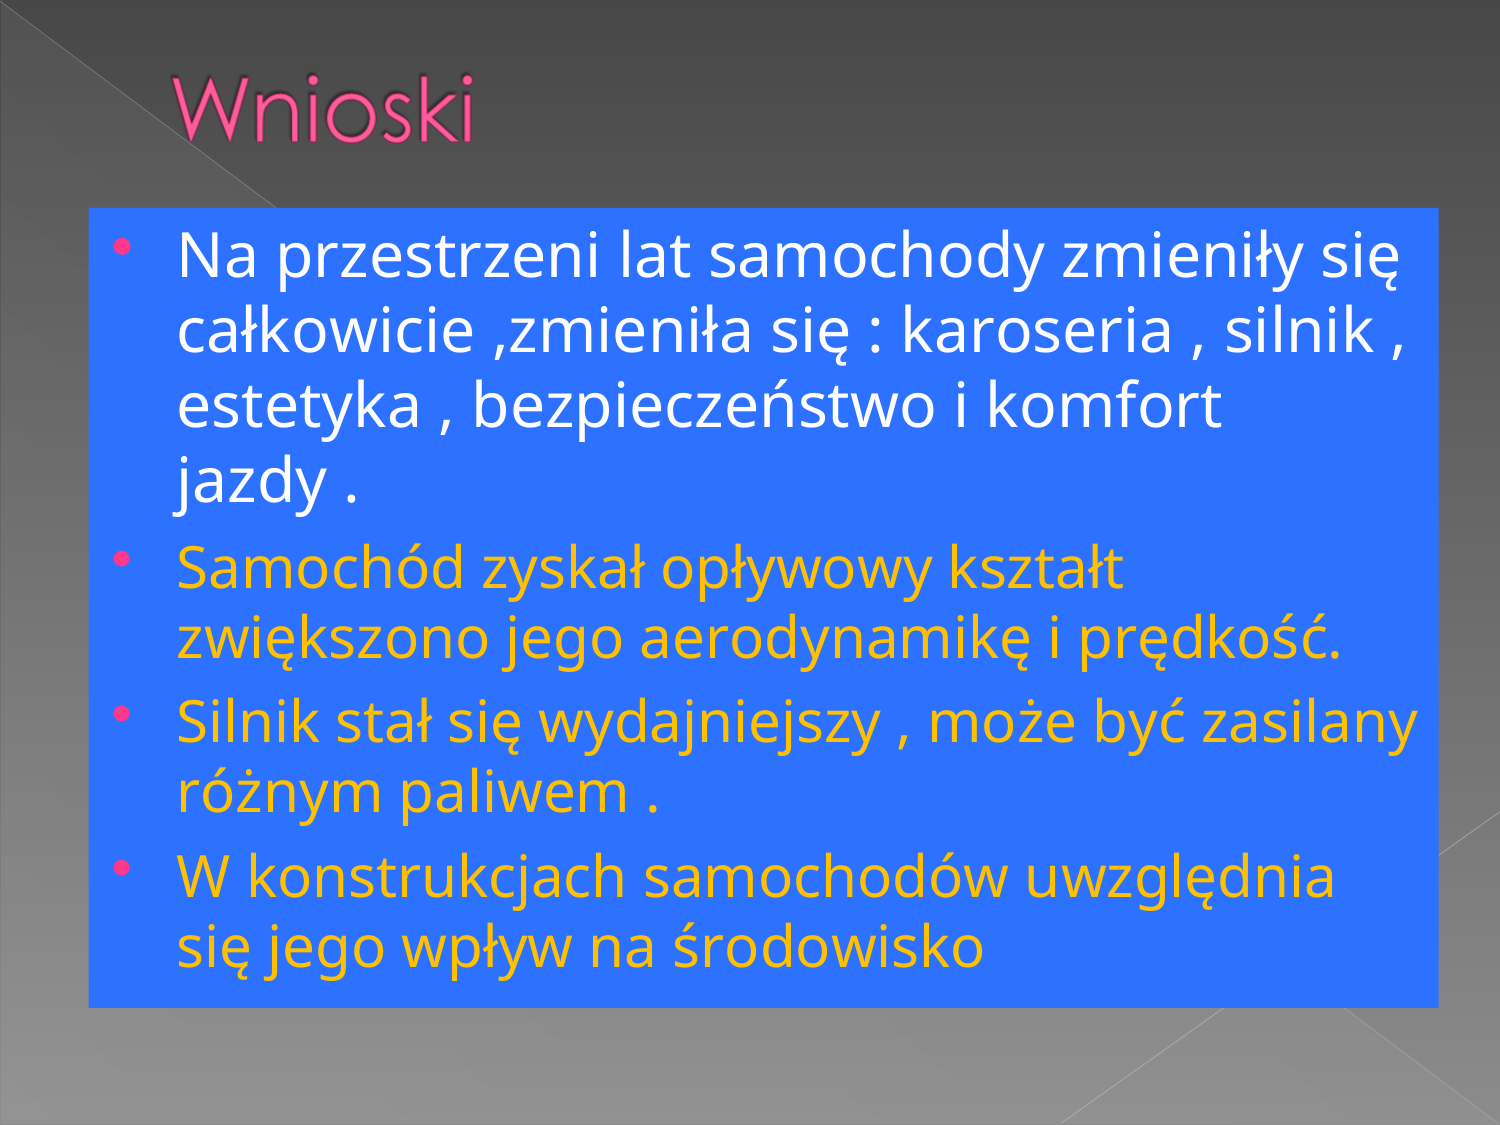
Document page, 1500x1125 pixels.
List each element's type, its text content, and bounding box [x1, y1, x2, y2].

text_box Na przestrzeni lat samochody zmieniły się całkowicie ,zmieniła się : karoseria , silnik , estetyka , bezpieczeństwo i komfort jazdy . Samochód zyskał opływowy kształt zwiększono jego aerodynamikę i prędkość. Silnik stał się wydajniejszy , może być zasilany różnym paliwem . W konstrukcjach samochodów uwzględnia się jego wpływ na środowisko [88, 207, 1439, 1008]
picture [73, 21, 1427, 174]
